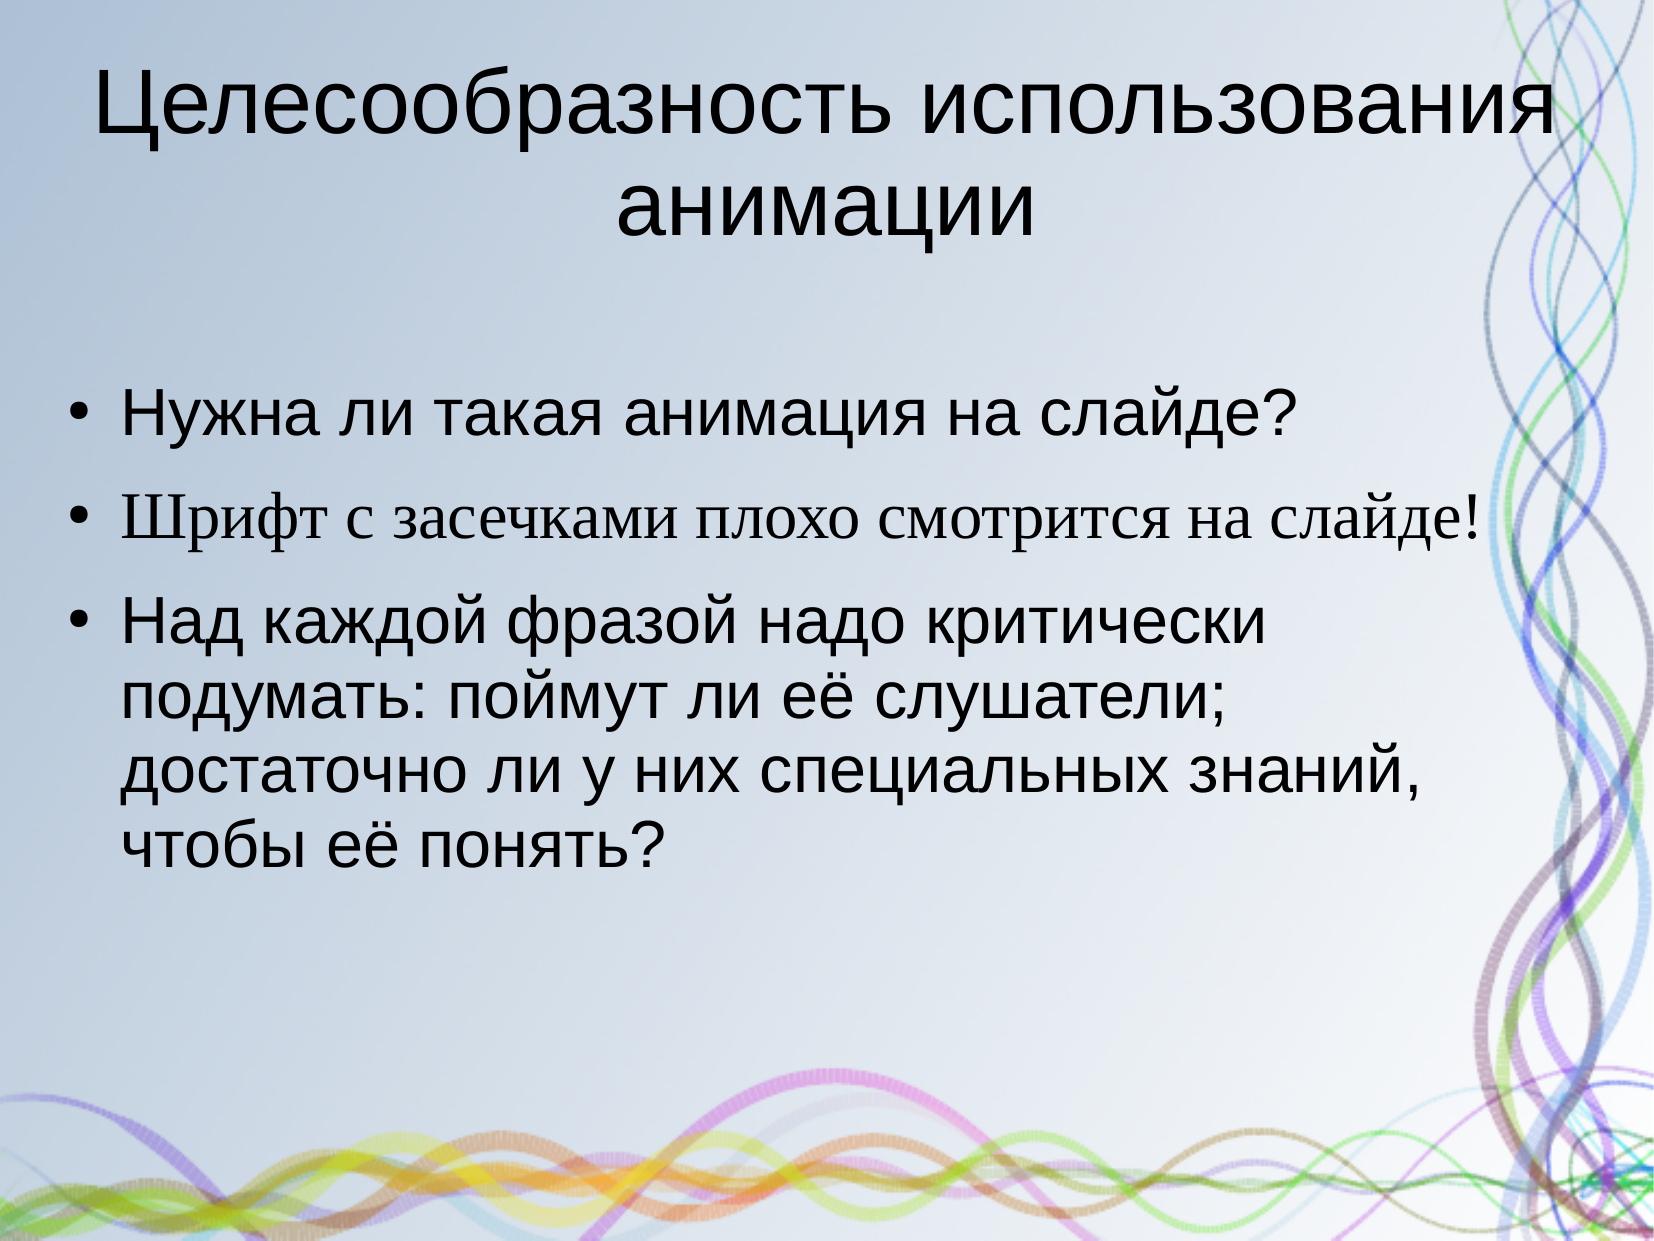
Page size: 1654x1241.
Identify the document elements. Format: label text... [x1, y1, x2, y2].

title Целесообразность использования анимации [82, 49, 1571, 257]
list Нужна ли такая анимация на слайде? Шрифт с засечками плохо смотрится на слайде! Над каждой фразой надо критически подумать: поймут ли её слушатели; достаточно ли у них специальных знаний, чтобы её понять? [49, 375, 1538, 1095]
picture [0, 0, 1654, 1241]
